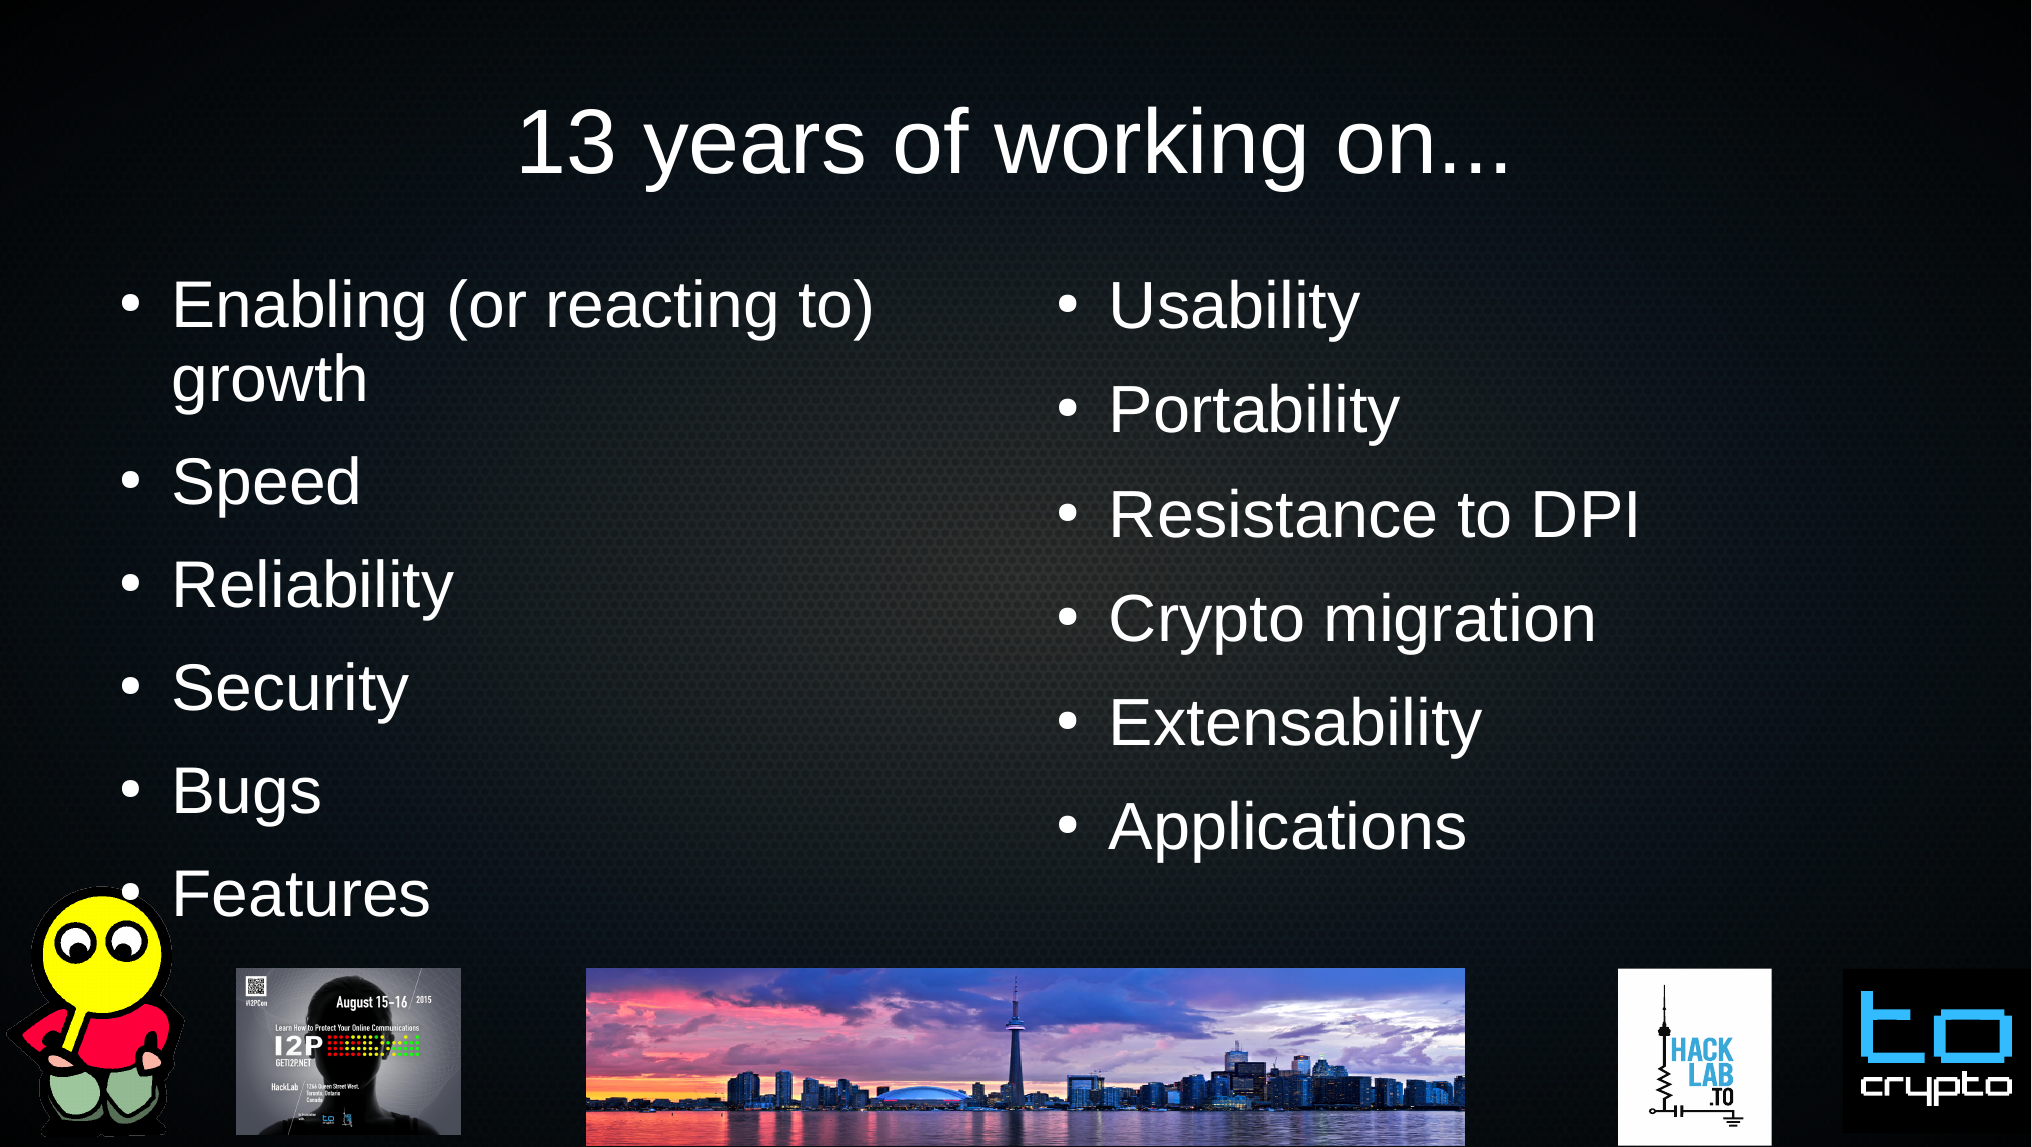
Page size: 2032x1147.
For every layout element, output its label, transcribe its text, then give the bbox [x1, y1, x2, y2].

picture [0, 0, 2032, 1147]
title 13 years of working on... [101, 45, 1930, 237]
list Enabling (or reacting to) growth Speed Reliability Security Bugs Features [101, 268, 994, 933]
list Usability Portability Resistance to DPI Crypto migration Extensability Applications [1038, 268, 1931, 933]
